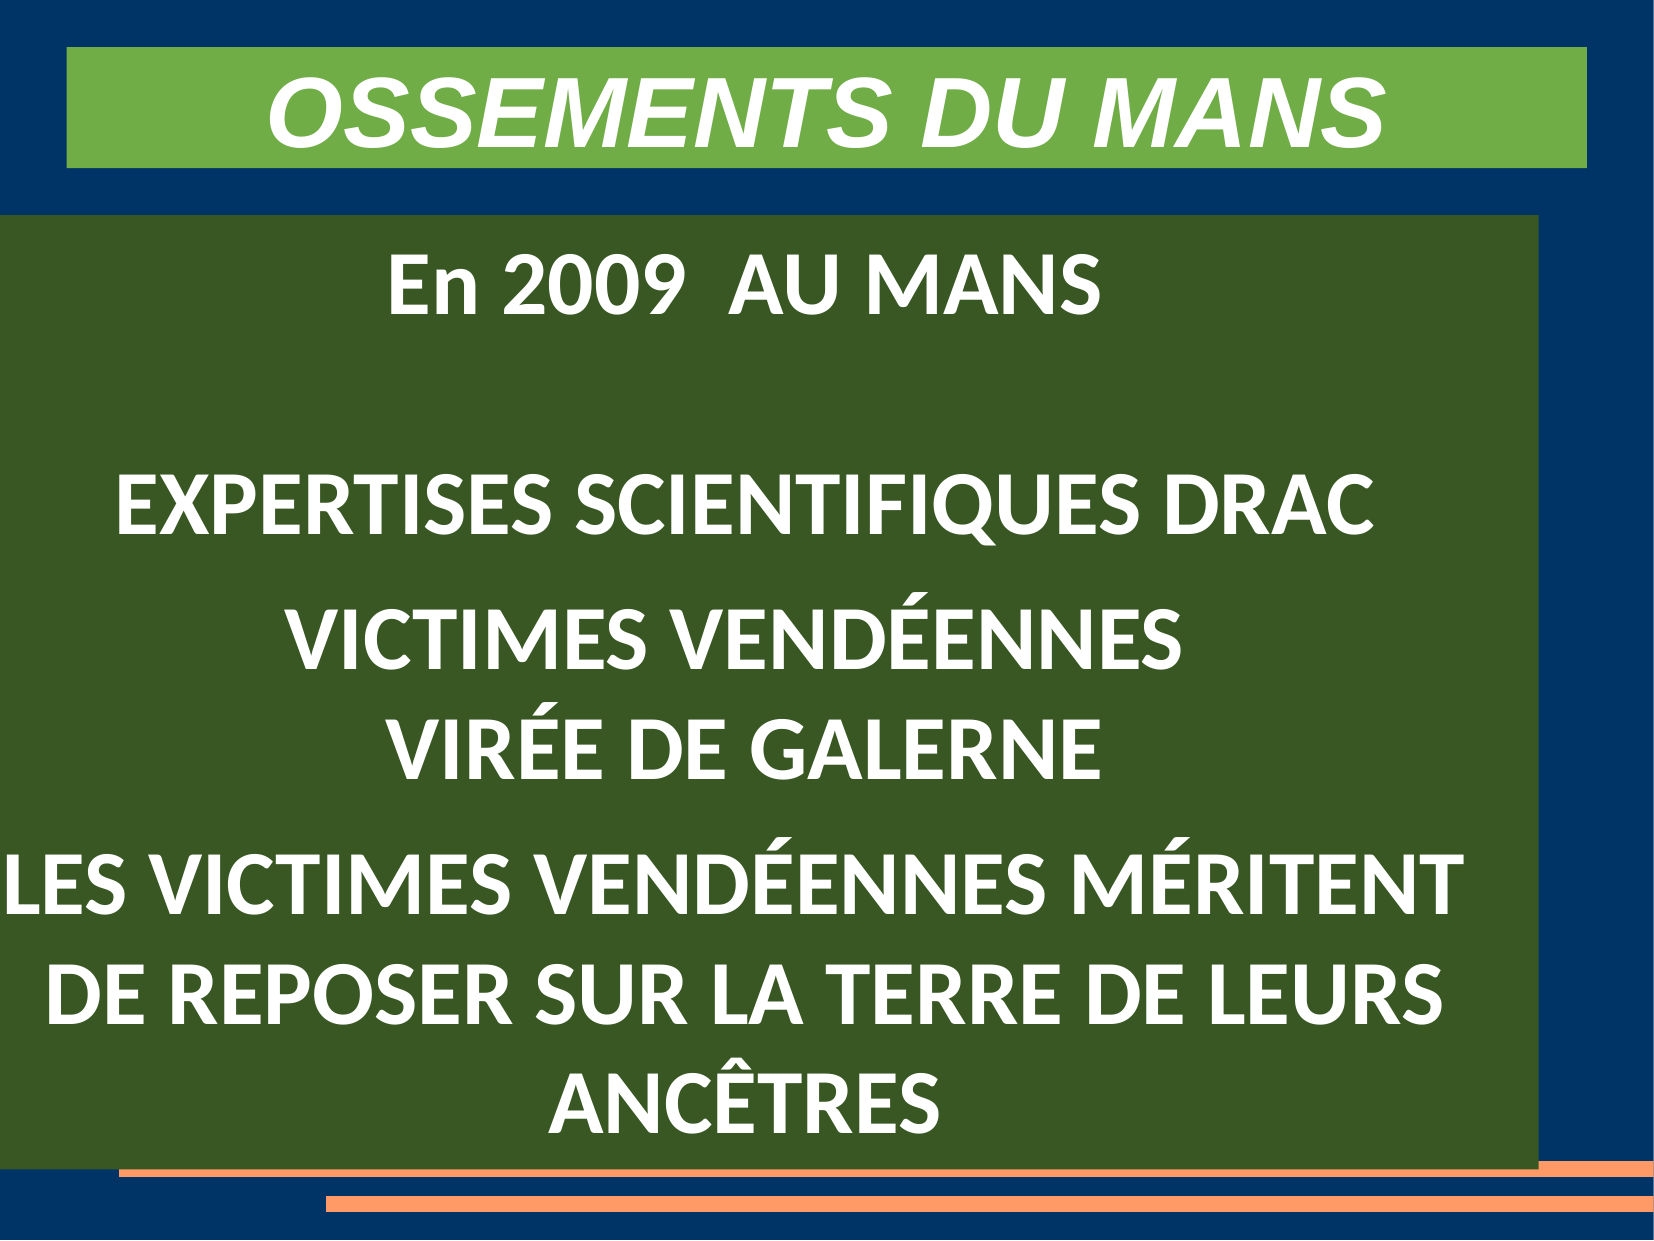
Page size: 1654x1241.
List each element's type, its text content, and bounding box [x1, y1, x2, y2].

text_box En 2009 AU MANS EXPERTISES SCIENTIFIQUES DRAC VICTIMES VENDÉENNES VIRÉE DE GALERNE LES VICTIMES VENDÉENNES MÉRITENT DE REPOSER SUR LA TERRE DE LEURS ANCÊTRES [0, 215, 1539, 1170]
title OSSEMENTS DU MANS [66, 47, 1587, 169]
